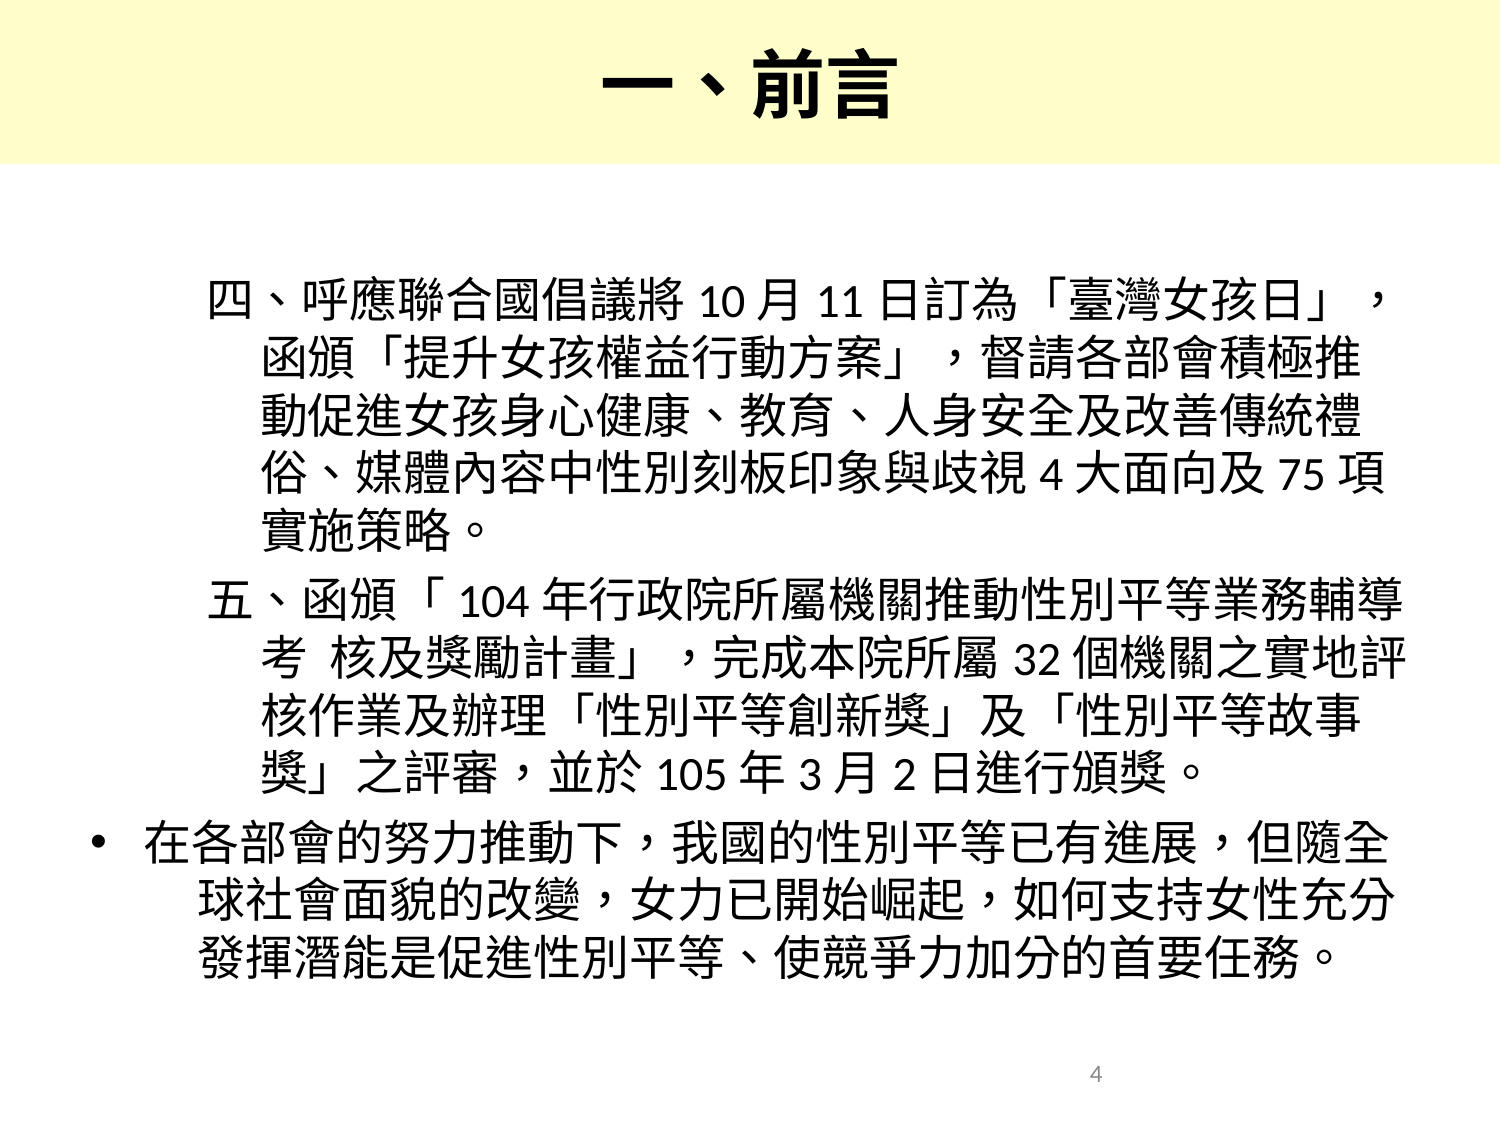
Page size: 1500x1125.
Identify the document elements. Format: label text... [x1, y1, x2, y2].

title 一、前言 [0, 0, 1500, 165]
list 四、呼應聯合國倡議將10月11日訂為「臺灣女孩日」，函頒「提升女孩權益行動方案」，督請各部會積極推動促進女孩身心健康、教育、人身安全及改善傳統禮俗、媒體內容中性別刻板印象與歧視4大面向及75項實施策略。 五、函頒「104年行政院所屬機關推動性別平等業務輔導考 核及獎勵計畫」，完成本院所屬32個機關之實地評核作業及辦理「性別平等創新獎」及「性別平等故事獎」之評審，並於105年3月2日進行頒獎。 在各部會的努力推動下，我國的性別平等已有進展，但隨全球社會面貌的改變，女力已開始崛起，如何支持女性充分發揮潛能是促進性別平等、使競爭力加分的首要任務。 [75, 262, 1426, 1005]
text_box [1074, 1042, 1426, 1103]
